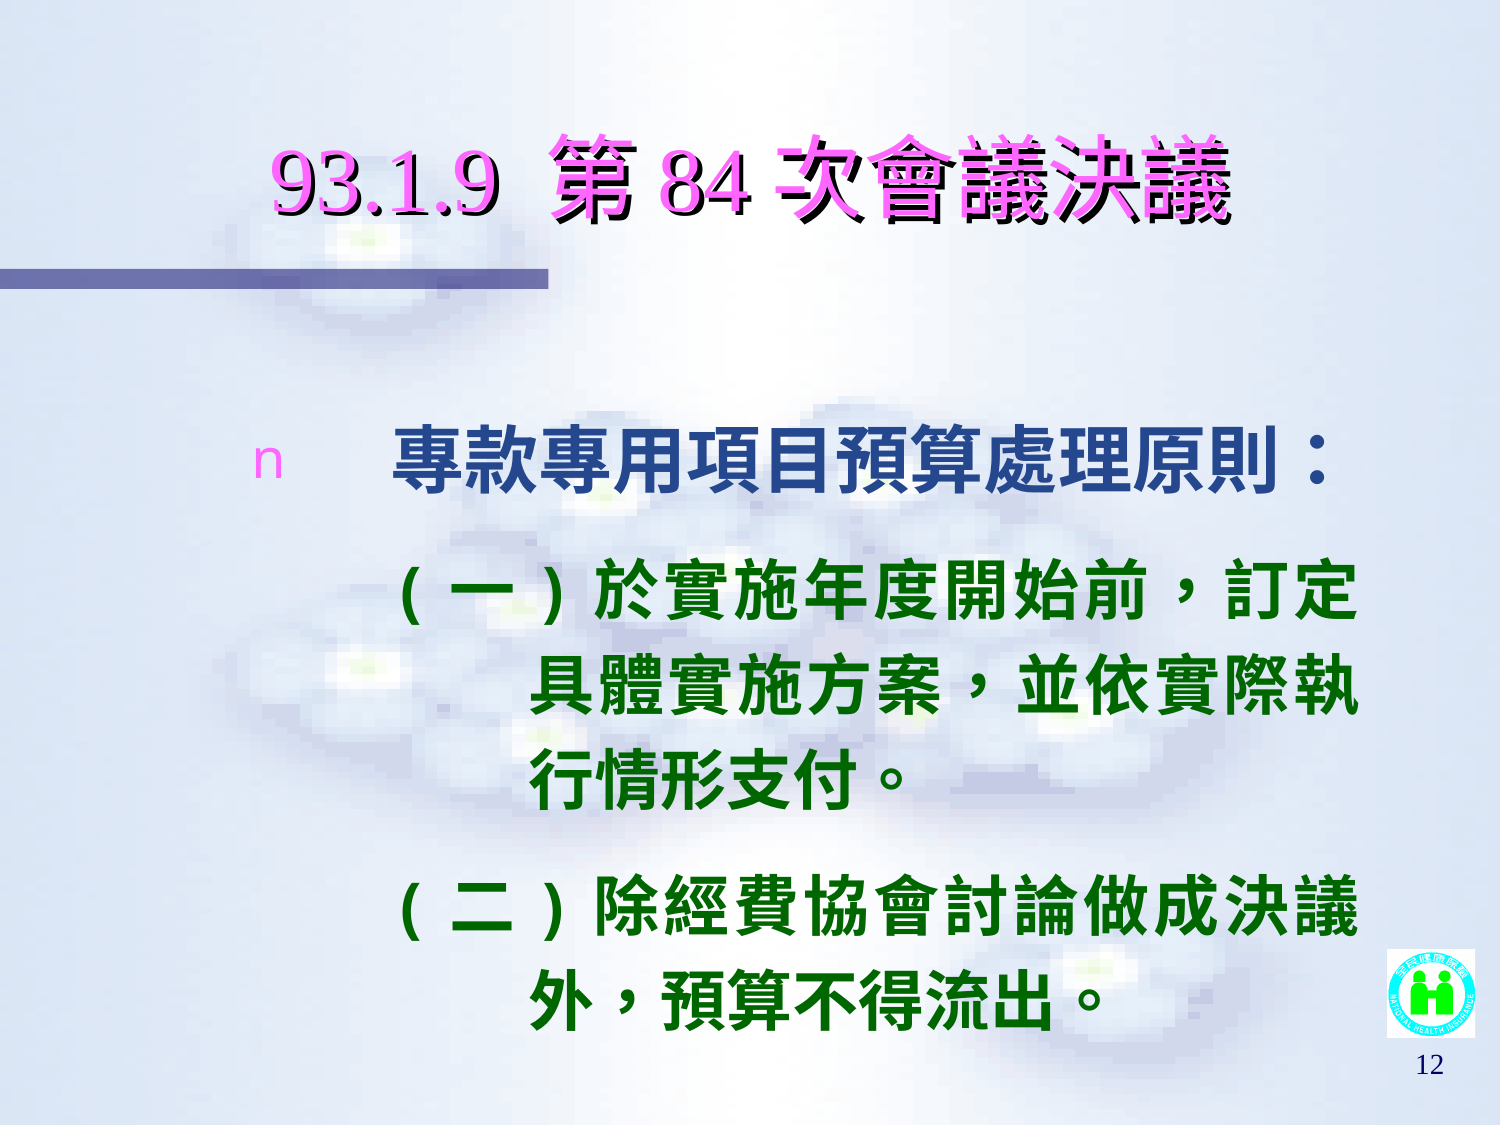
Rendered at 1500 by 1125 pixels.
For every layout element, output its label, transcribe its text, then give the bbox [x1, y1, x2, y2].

list 專款專用項目預算處理原則： (一)於實施年度開始前，訂定具體實施方案，並依實際執行情形支付。 (二)除經費協會討論做成決議外，預算不得流出。 [112, 387, 1375, 1051]
title 93.1.9 第84次會議決議 [112, 50, 1388, 238]
text_box [1400, 1037, 1476, 1125]
